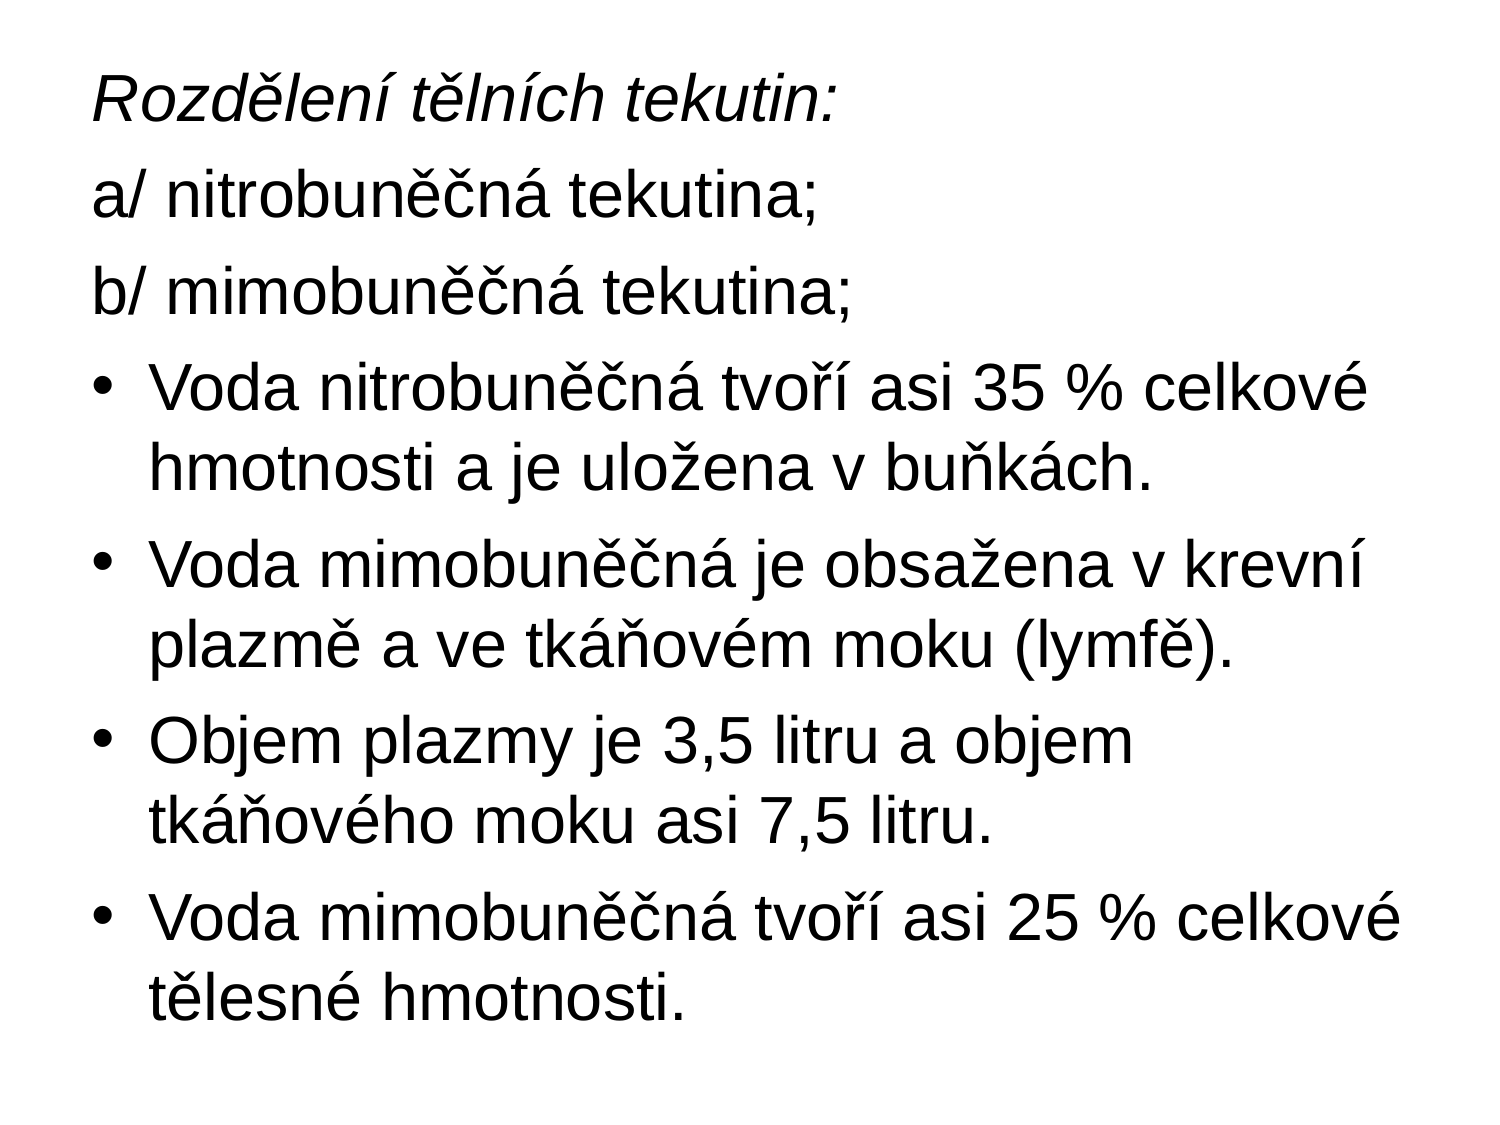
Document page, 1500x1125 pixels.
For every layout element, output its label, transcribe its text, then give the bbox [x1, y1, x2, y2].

list Rozdělení tělních tekutin: a/ nitrobuněčná tekutina; b/ mimobuněčná tekutina; Voda nitrobuněčná tvoří asi 35 % celkové hmotnosti a je uložena v buňkách. Voda mimobuněčná je obsažena v krevní plazmě a ve tkáňovém moku (lymfě). Objem plazmy je 3,5 litru a objem tkáňového moku asi 7,5 litru. Voda mimobuněčná tvoří asi 25 % celkové tělesné hmotnosti. [76, 46, 1427, 1125]
